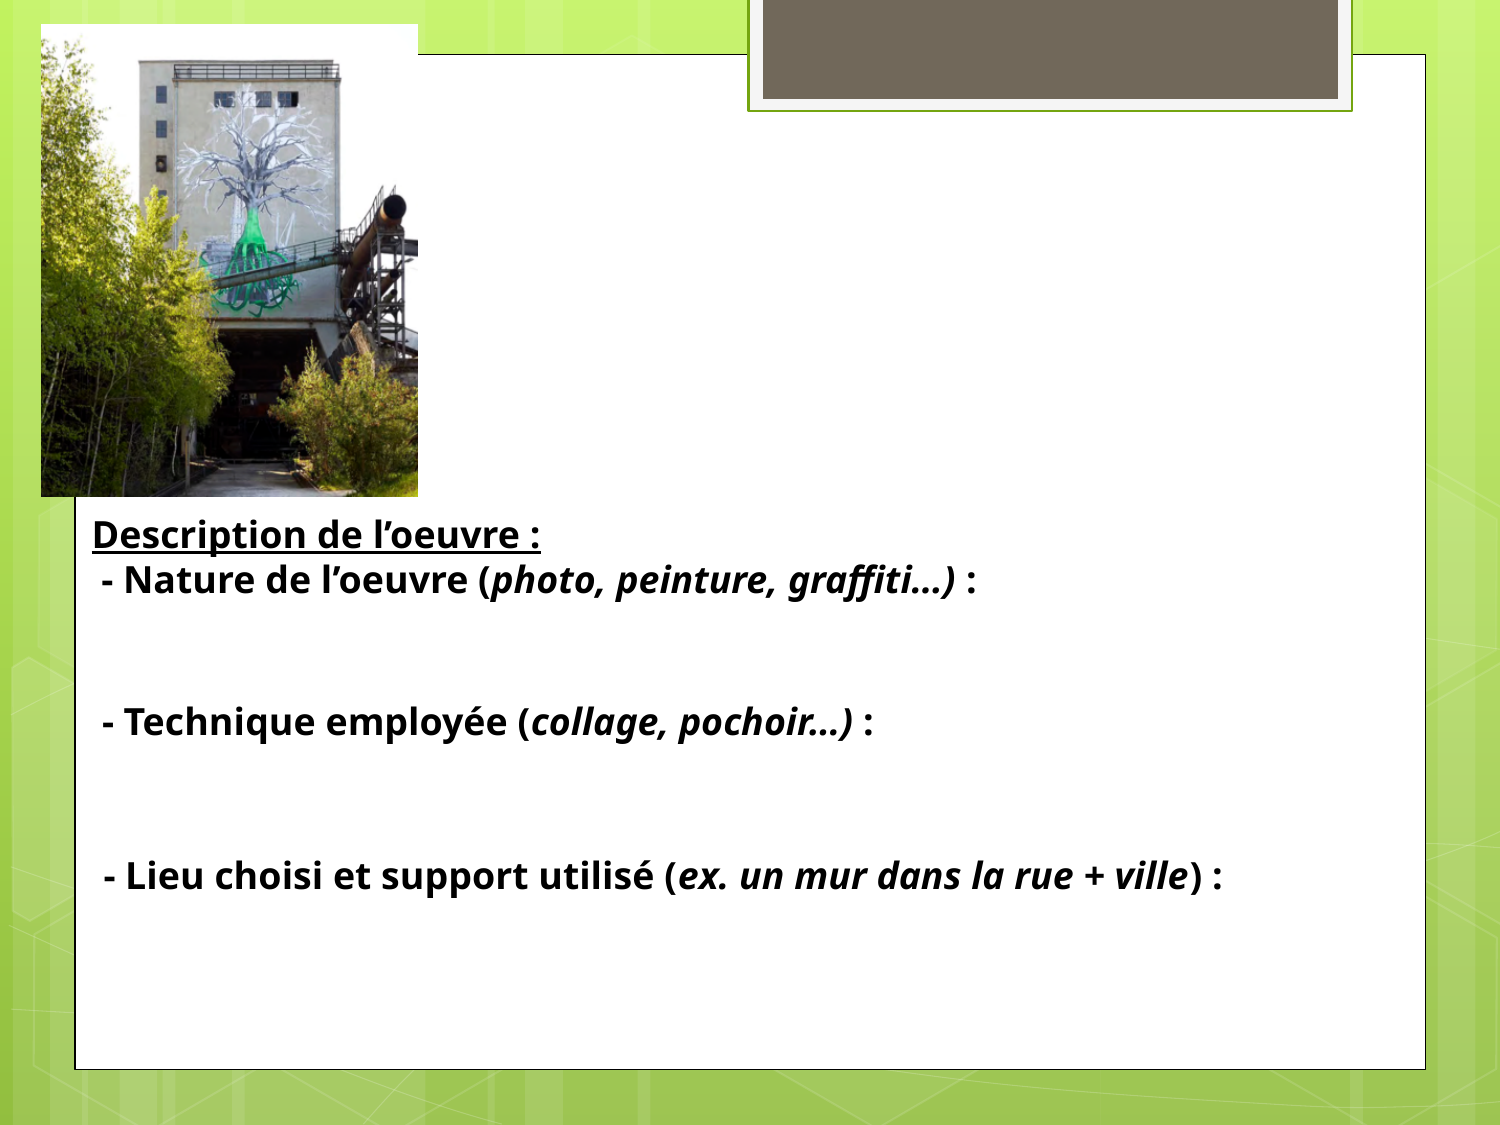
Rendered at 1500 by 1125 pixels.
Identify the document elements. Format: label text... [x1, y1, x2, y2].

text_box - Technique employée (collage, pochoir…) : [87, 691, 1471, 751]
text_box Description de l’oeuvre : - Nature de l’oeuvre (photo, peinture, graffiti…) : [77, 503, 1471, 608]
picture [41, 24, 418, 497]
text_box - Lieu choisi et support utilisé (ex. un mur dans la rue + ville) : [89, 844, 1465, 905]
